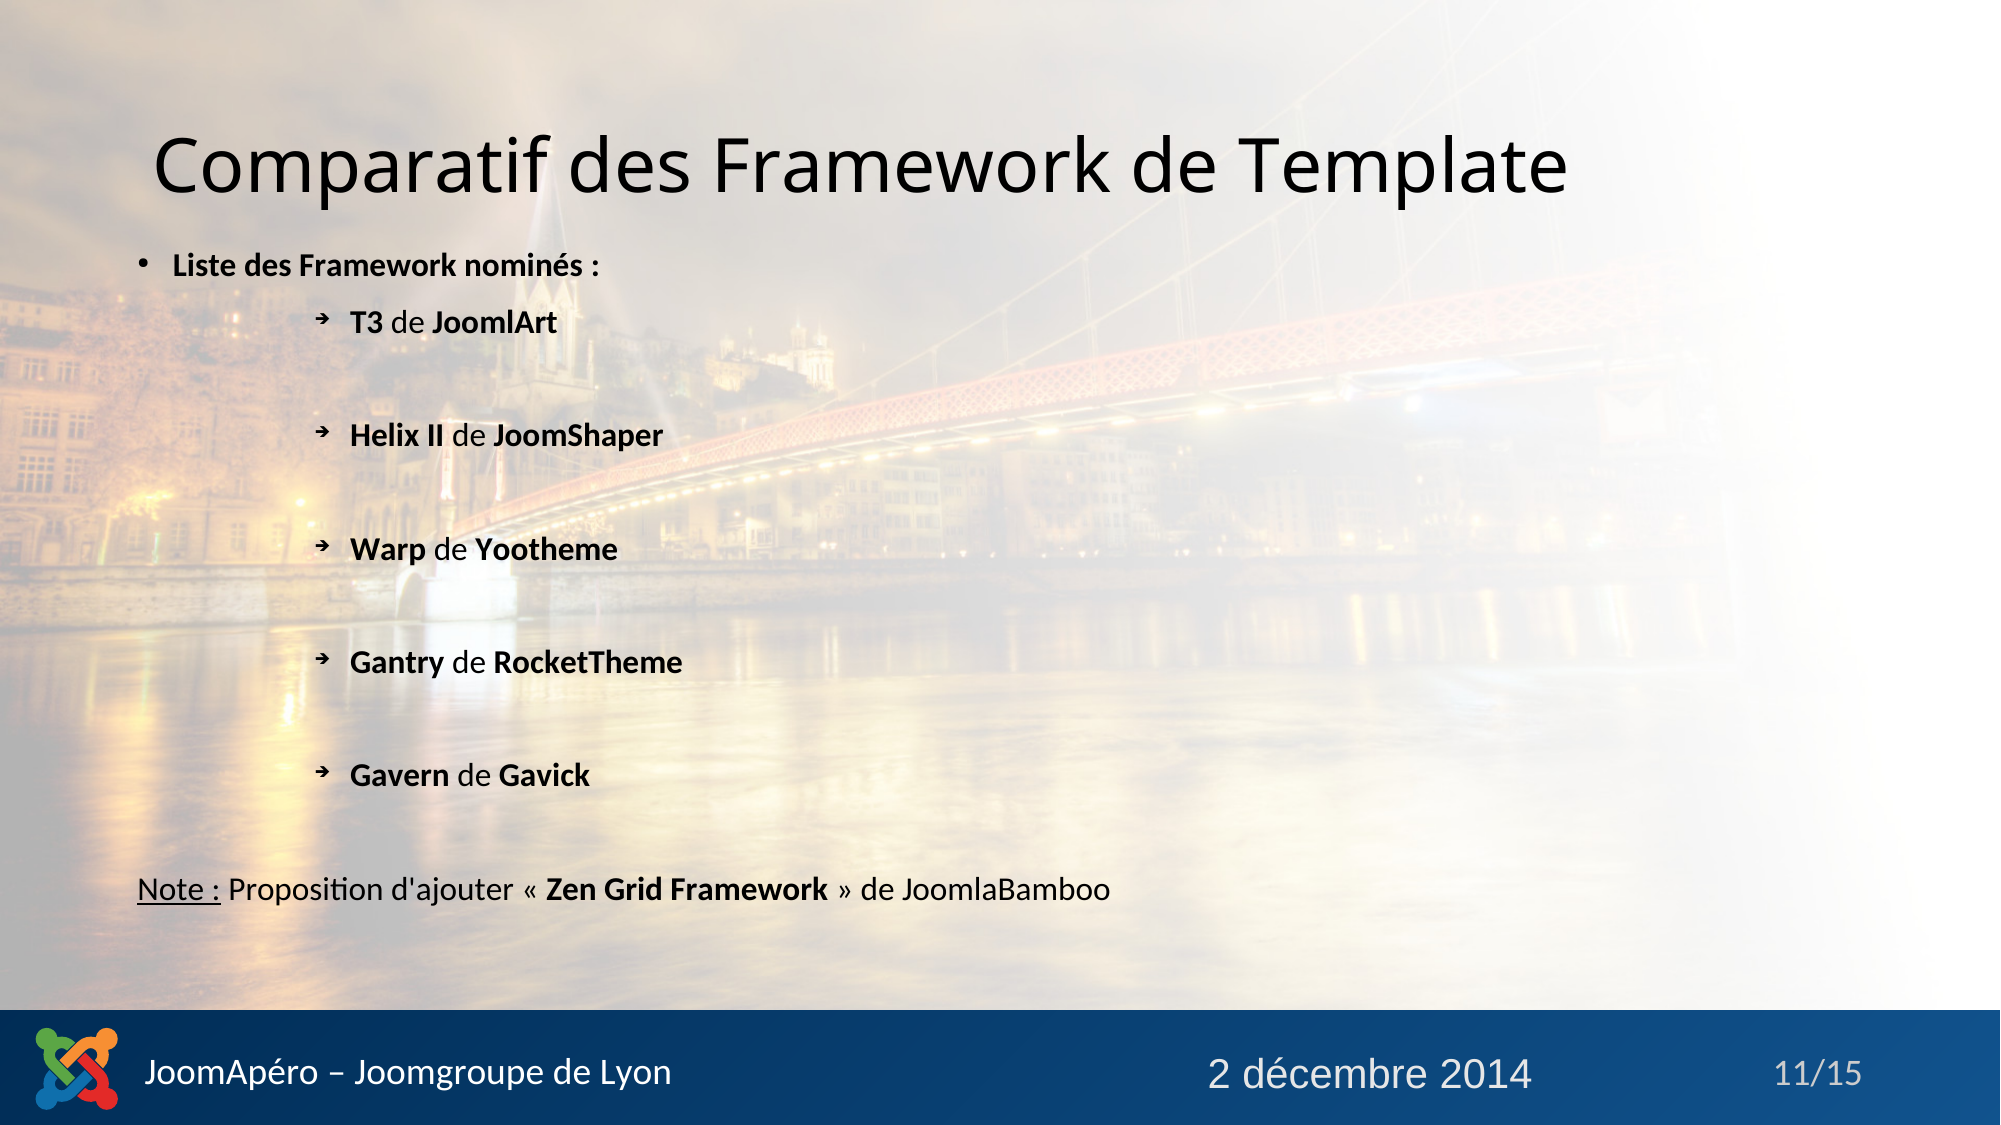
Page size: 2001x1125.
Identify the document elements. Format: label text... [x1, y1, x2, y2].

title Comparatif des Framework de Template [137, 59, 1863, 248]
picture [0, 0, 2001, 1125]
subtitle Liste des Framework nominés : T3 de JoomlArt Helix II de JoomShaper Warp de Yootheme Gantry de RocketTheme Gavern de Gavick Note : Proposition d'ajouter « Zen Grid Framework » de JoomlaBamboo [137, 248, 1863, 1049]
